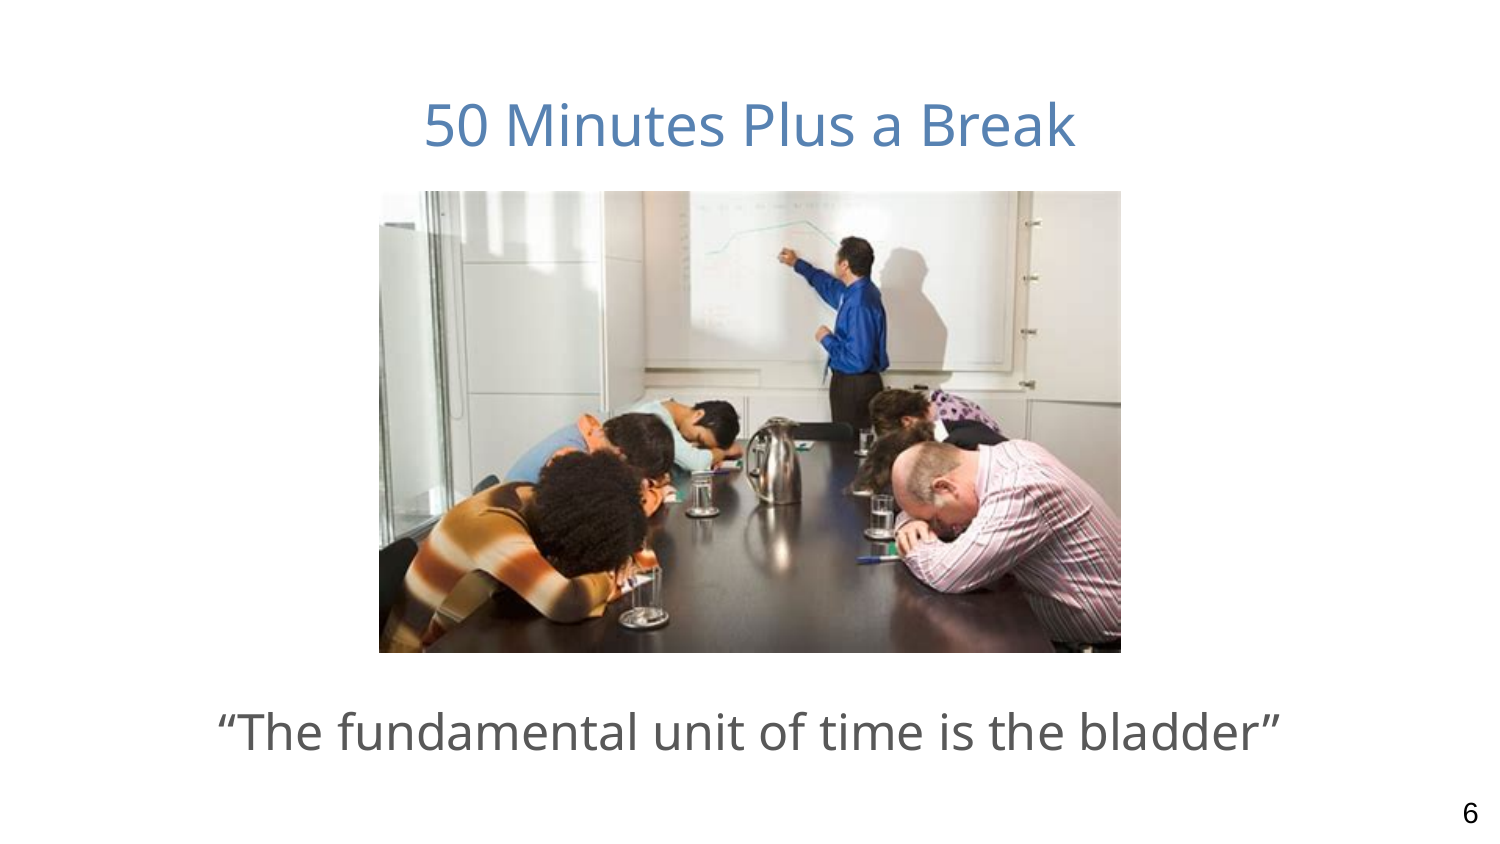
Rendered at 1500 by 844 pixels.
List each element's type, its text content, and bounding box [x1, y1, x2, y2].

slide_number <number> [1403, 779, 1494, 844]
picture [379, 191, 1121, 653]
title 50 Minutes Plus a Break [51, 72, 1449, 167]
list “The fundamental unit of time is the bladder” [51, 676, 1449, 788]
